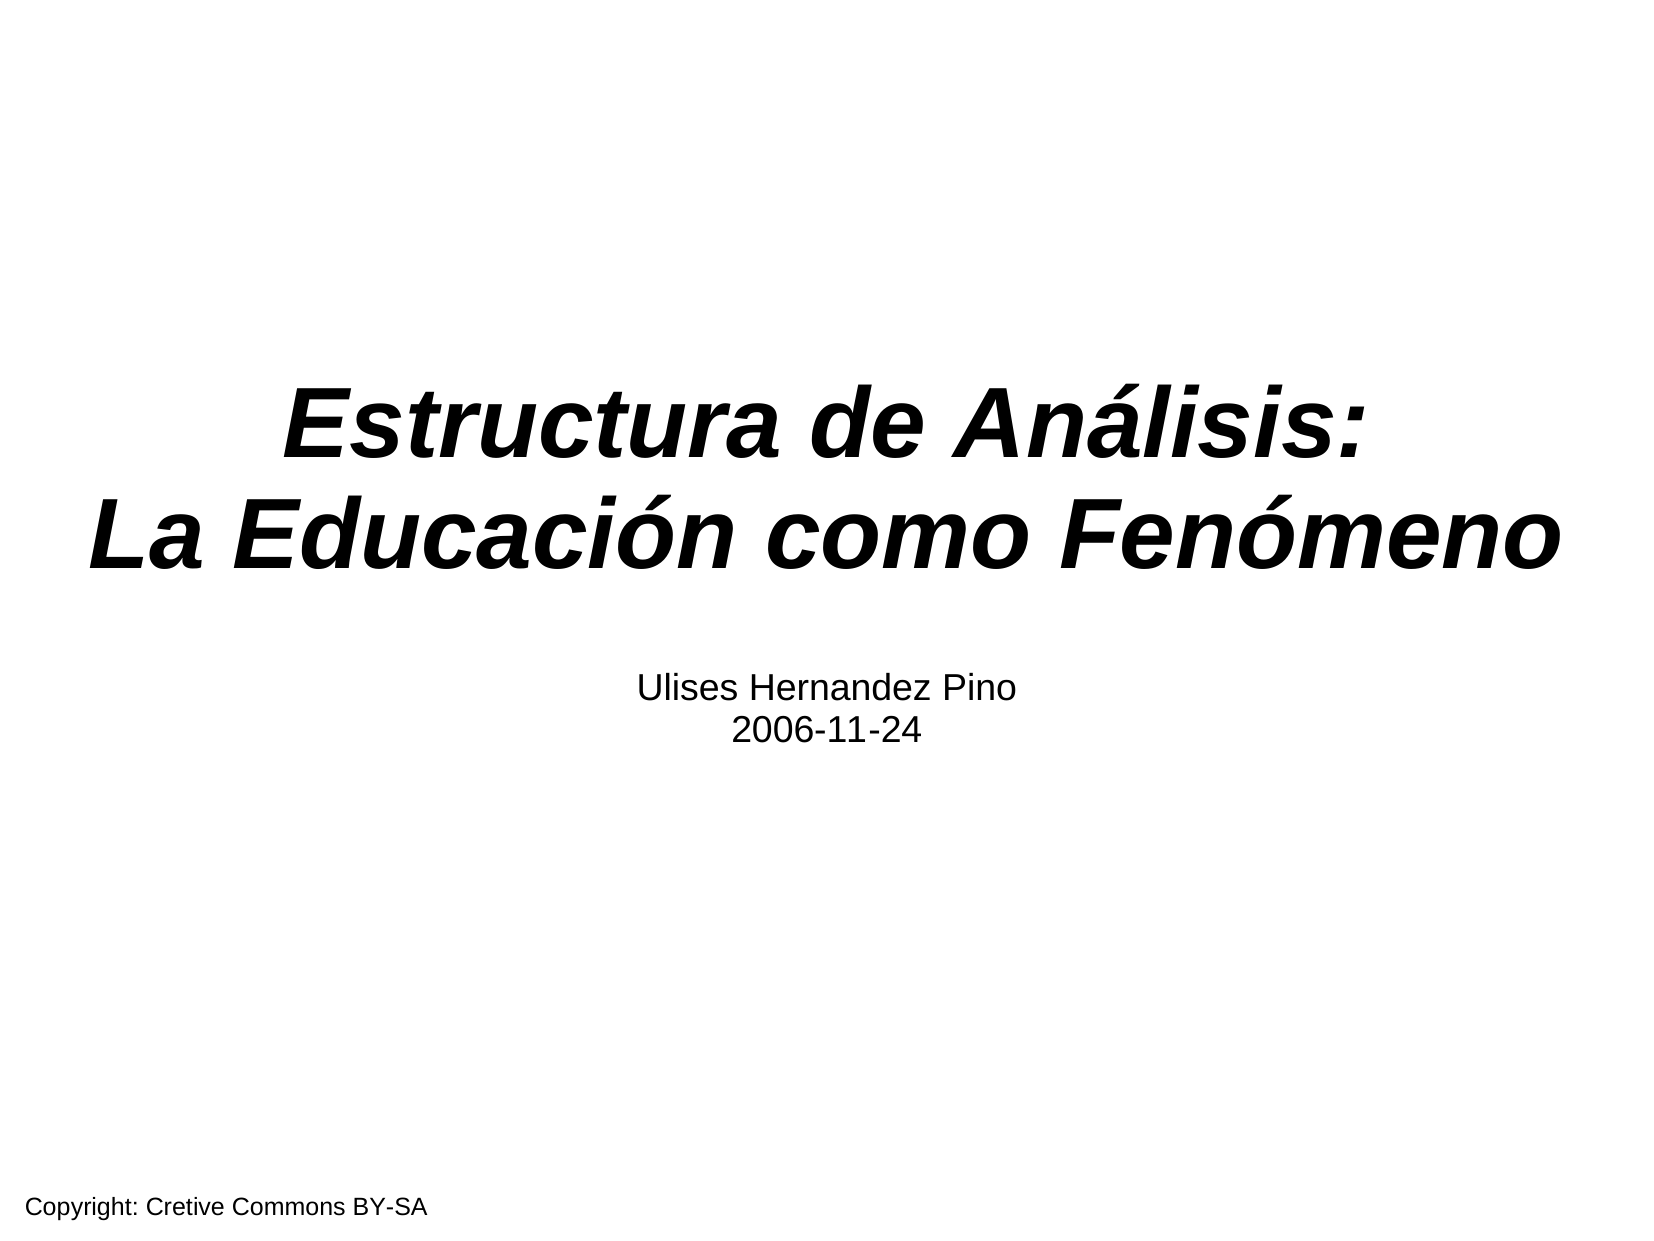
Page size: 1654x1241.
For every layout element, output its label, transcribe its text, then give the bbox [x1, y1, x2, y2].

text_box Ulises Hernandez Pino 2006-11-24 [621, 659, 1032, 759]
text_box Copyright: Cretive Commons BY-SA [10, 1185, 443, 1229]
title Estructura de Análisis: La Educación como Fenómeno [82, 366, 1571, 591]
